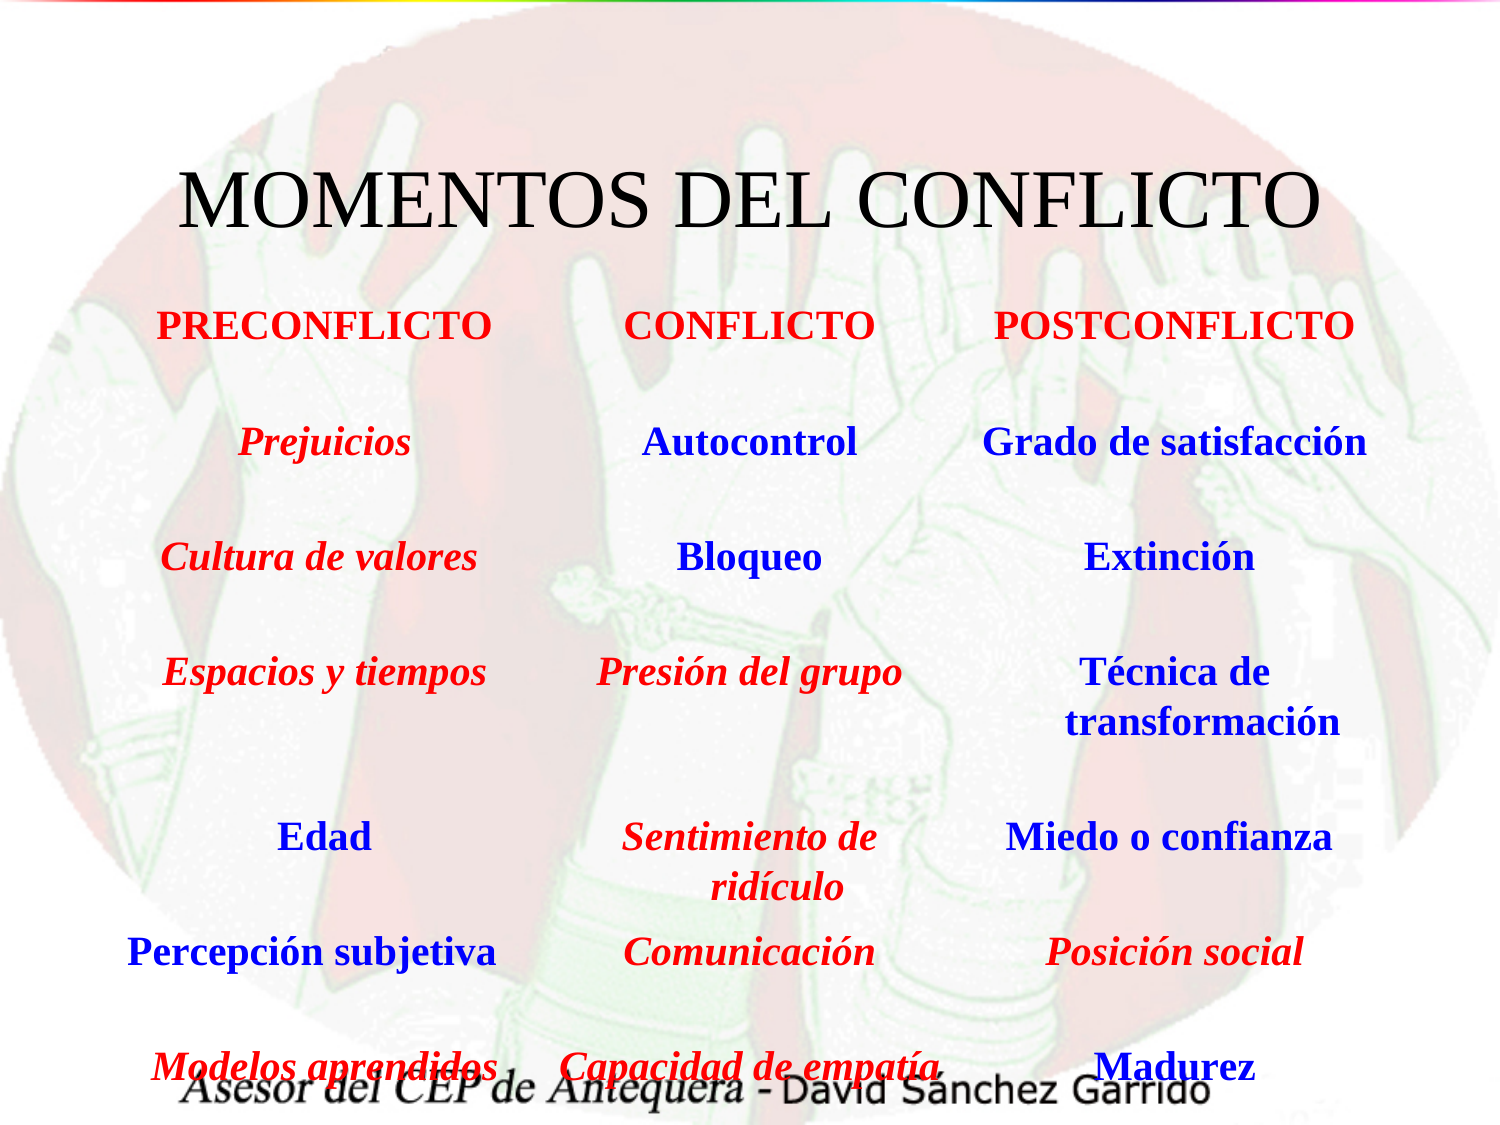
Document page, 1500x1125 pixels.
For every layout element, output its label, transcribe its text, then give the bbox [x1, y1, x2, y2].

table_cell Grado de satisfacción [962, 406, 1387, 521]
table_header PRECONFLICTO [112, 291, 537, 406]
table_cell Prejuicios [112, 406, 537, 521]
table_cell Percepción subjetiva [112, 916, 537, 1032]
table_cell Autocontrol [537, 406, 962, 521]
table_cell Modelos aprendidos [112, 1032, 537, 1125]
table_cell Posición social [962, 916, 1387, 1032]
table_cell Extinción [962, 521, 1387, 636]
table_cell Sentimiento de ridículo [537, 801, 962, 916]
table_cell Bloqueo [537, 521, 962, 636]
table_cell Cultura de valores [112, 521, 537, 636]
table_cell Miedo o confianza [962, 801, 1387, 916]
text_box MOMENTOS DEL CONFLICTO [112, 99, 1388, 288]
table_cell Edad [112, 801, 537, 916]
table_cell Comunicación [537, 916, 962, 1032]
table_cell Capacidad de empatía [537, 1032, 962, 1125]
table_cell Presión del grupo [537, 636, 962, 801]
table_header CONFLICTO [537, 291, 962, 406]
table_cell Madurez [962, 1032, 1387, 1125]
table_header POSTCONFLICTO [962, 291, 1387, 406]
picture [0, 0, 1500, 1125]
table_cell Espacios y tiempos [112, 636, 537, 801]
table_cell Técnica de transformación [962, 636, 1387, 801]
